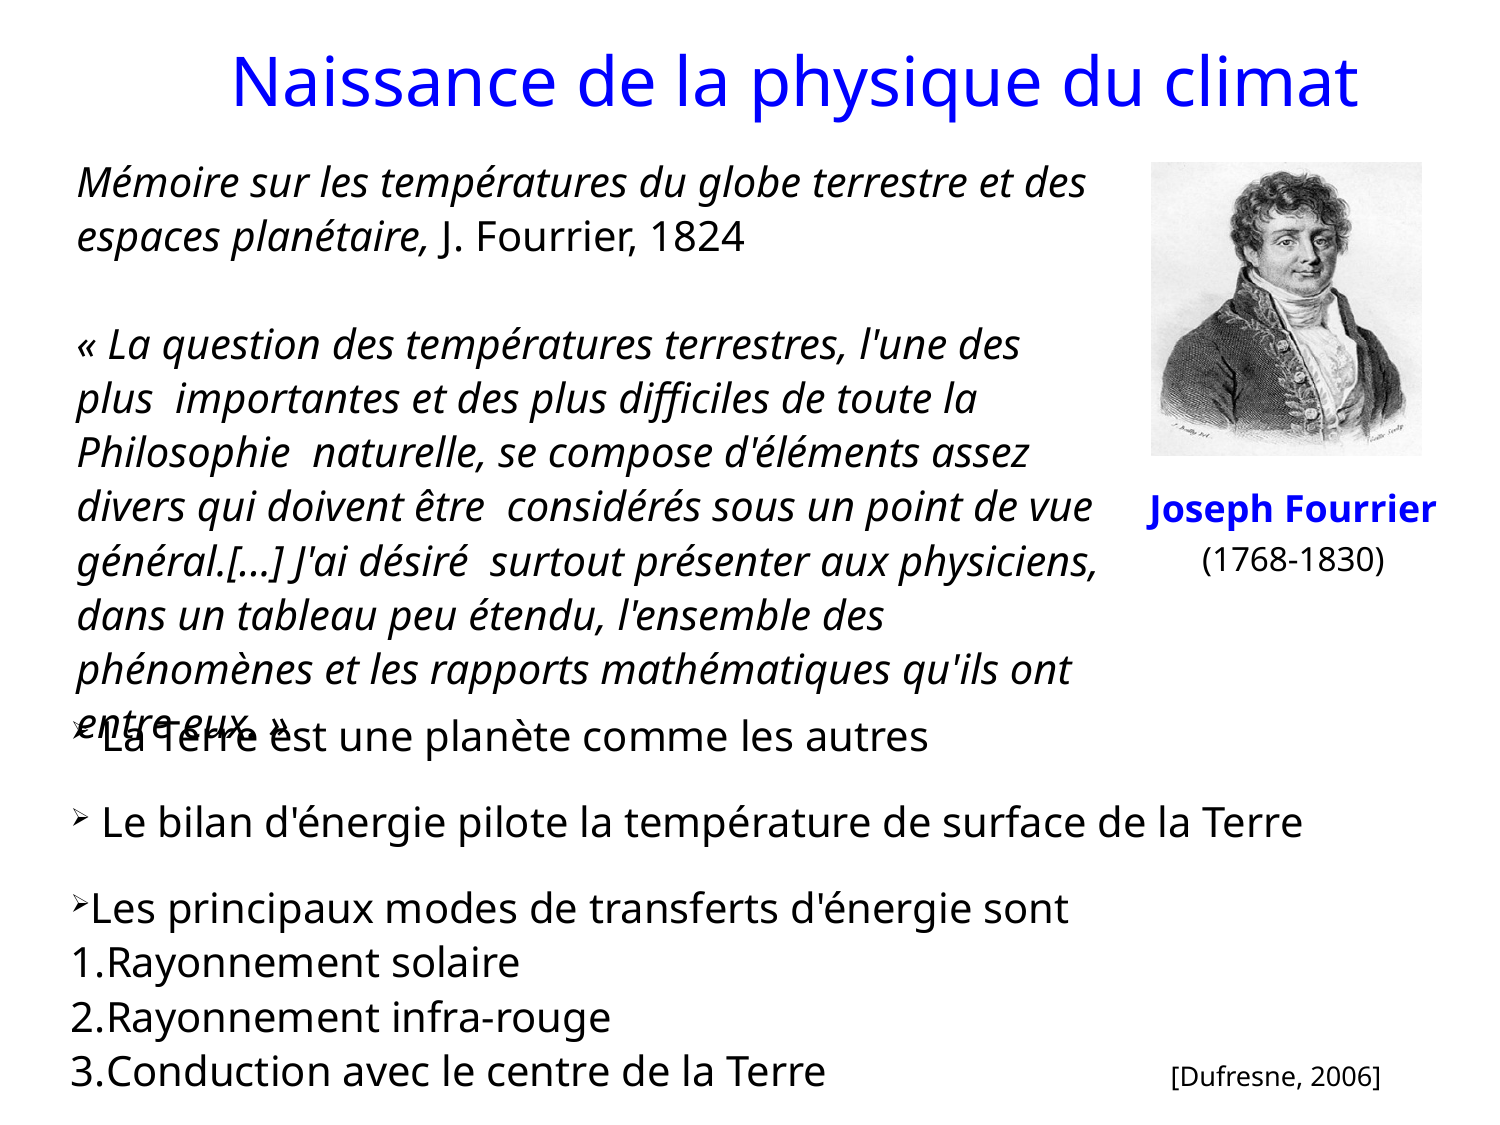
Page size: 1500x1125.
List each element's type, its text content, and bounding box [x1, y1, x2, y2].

text_box La Terre est une planète comme les autres Le bilan d'énergie pilote la température de surface de la Terre Les principaux modes de transferts d'énergie sont Rayonnement solaire Rayonnement infra-rouge Conduction avec le centre de la Terre [57, 699, 1500, 1112]
text_box Mémoire sur les températures du globe terrestre et des espaces planétaire, J. Fourrier, 1824 « La question des températures terrestres, l'une des plus importantes et des plus difficiles de toute la Philosophie naturelle, se compose d'éléments assez divers qui doivent être considérés sous un point de vue général.[...] J'ai désiré surtout présenter aux physiciens, dans un tableau peu étendu, l'ensemble des phénomènes et les rapports mathématiques qu'ils ont entre eux. » [63, 145, 1123, 671]
text_box Joseph Fourrier (1768-1830) [1123, 476, 1464, 610]
title Naissance de la physique du climat [79, 40, 1500, 130]
picture [1151, 162, 1422, 456]
